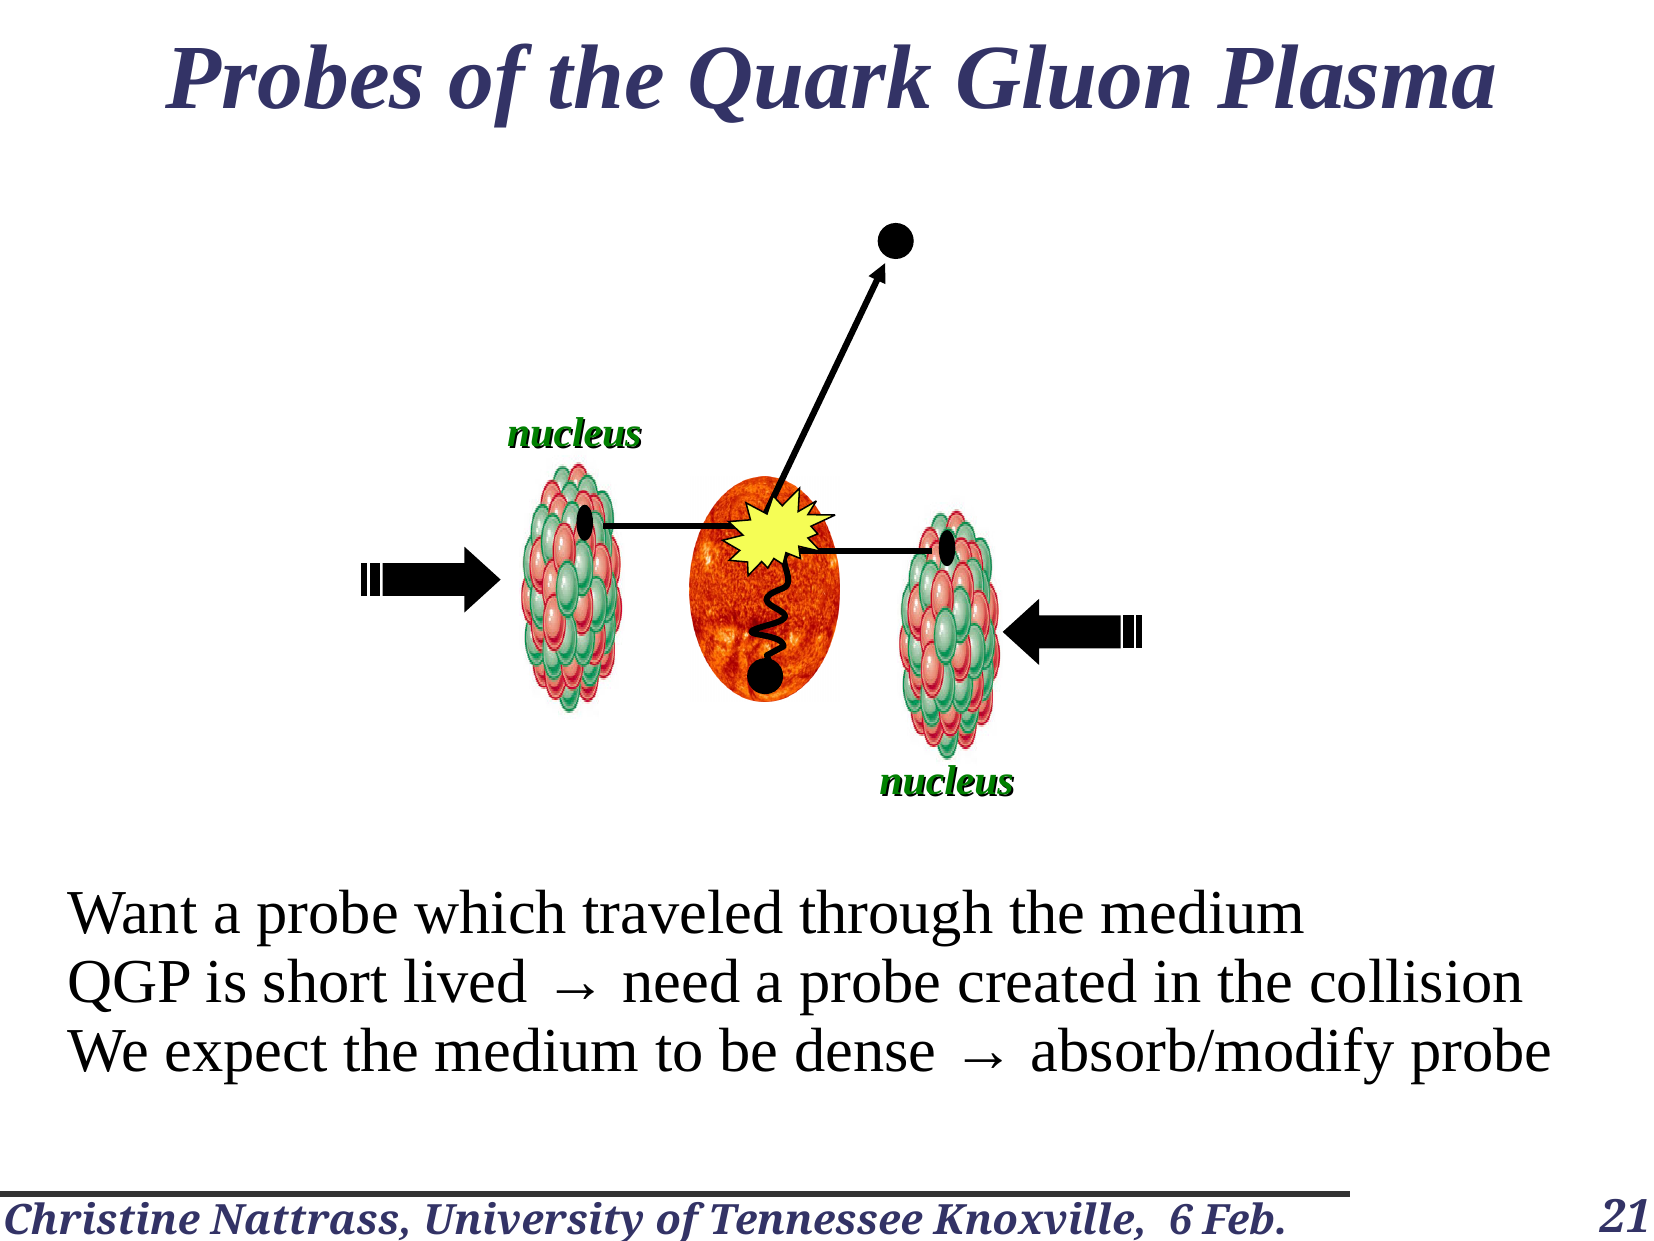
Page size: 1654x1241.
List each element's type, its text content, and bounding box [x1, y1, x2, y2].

title Probes of the Quark Gluon Plasma [88, 8, 1577, 147]
text_box nucleus [864, 749, 1029, 812]
text_box [362, 564, 366, 595]
text_box [370, 564, 379, 595]
text_box Want a probe which traveled through the medium QGP is short lived → need a probe created in the collision We expect the medium to be dense → absorb/modify probe [52, 870, 1628, 1093]
text_box [722, 488, 836, 576]
text_box [383, 548, 500, 611]
picture [689, 529, 840, 702]
text_box [939, 530, 955, 566]
text_box [1003, 600, 1120, 664]
picture [519, 464, 625, 719]
text_box [878, 223, 913, 259]
picture [777, 476, 840, 548]
picture [897, 495, 1003, 749]
text_box [1137, 616, 1141, 648]
picture [689, 476, 779, 523]
text_box [577, 505, 593, 541]
text_box [747, 659, 783, 694]
text_box [1124, 616, 1133, 648]
text_box nucleus [492, 401, 657, 464]
